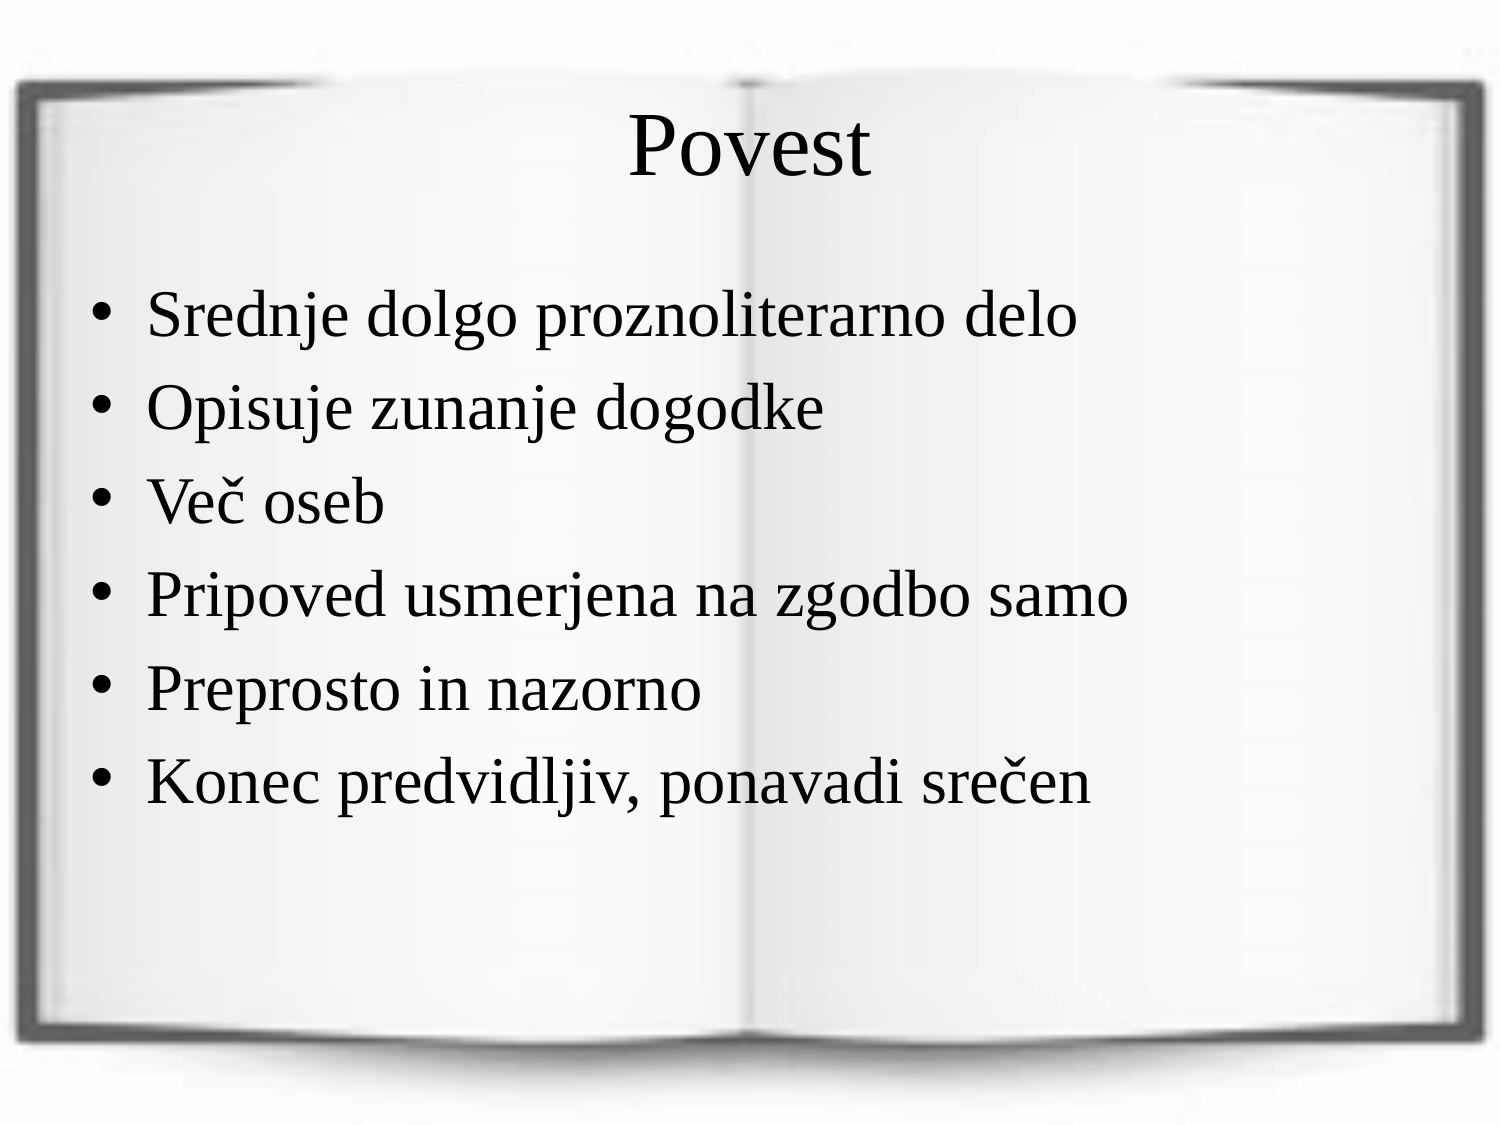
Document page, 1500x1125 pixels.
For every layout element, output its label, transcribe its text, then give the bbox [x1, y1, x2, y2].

list Srednje dolgo proznoliterarno delo Opisuje zunanje dogodke Več oseb Pripoved usmerjena na zgodbo samo Preprosto in nazorno Konec predvidljiv, ponavadi srečen [75, 262, 1425, 1005]
title Povest [75, 45, 1425, 233]
picture [0, 0, 1500, 1125]
